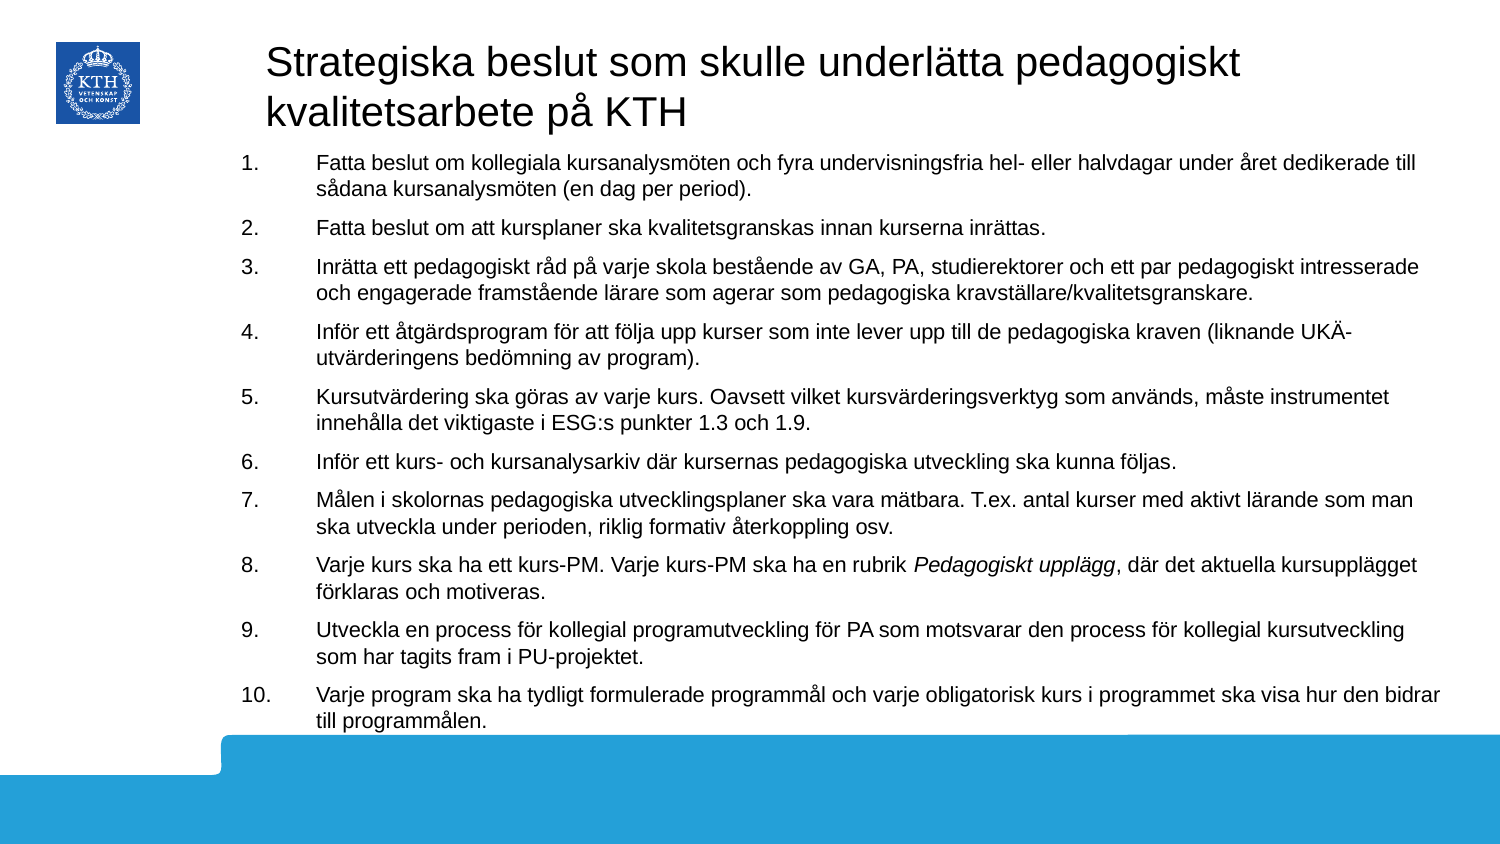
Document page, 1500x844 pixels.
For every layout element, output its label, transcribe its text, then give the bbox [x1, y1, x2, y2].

title Strategiska beslut som skulle underlätta pedagogiskt kvalitetsarbete på KTH [265, 53, 1404, 136]
list Fatta beslut om kollegiala kursanalysmöten och fyra undervisningsfria hel- eller halvdagar under året dedikerade till sådana kursanalysmöten (en dag per period). Fatta beslut om att kursplaner ska kvalitetsgranskas innan kurserna inrättas. Inrätta ett pedagogiskt råd på varje skola bestående av GA, PA, studierektorer och ett par pedagogiskt intresserade och engagerade framstående lärare som agerar som pedagogiska kravställare/kvalitetsgranskare. Inför ett åtgärdsprogram för att följa upp kurser som inte lever upp till de pedagogiska kraven (liknande UKÄ-utvärderingens bedömning av program). Kursutvärdering ska göras av varje kurs. Oavsett vilket kursvärderingsverktyg som används, måste instrumentet innehålla det viktigaste i ESG:s punkter 1.3 och 1.9. Inför ett kurs- och kursanalysarkiv där kursernas pedagogiska utveckling ska kunna följas. Målen i skolornas pedagogiska utvecklingsplaner ska vara mätbara. T.ex. antal kurser med aktivt lärande som man ska utveckla under perioden, riklig formativ återkoppling osv. Varje kurs ska ha ett kurs-PM. Varje kurs-PM ska ha en rubrik Pedagogiskt upplägg, där det aktuella kursupplägget förklaras och motiveras. Utveckla en process för kollegial programutveckling för PA som motsvarar den process för kollegial kursutveckling som har tagits fram i PU-projektet. Varje program ska ha tydligt formulerade programmål och varje obligatorisk kurs i programmet ska visa hur den bidrar till programmålen. [241, 148, 1444, 723]
